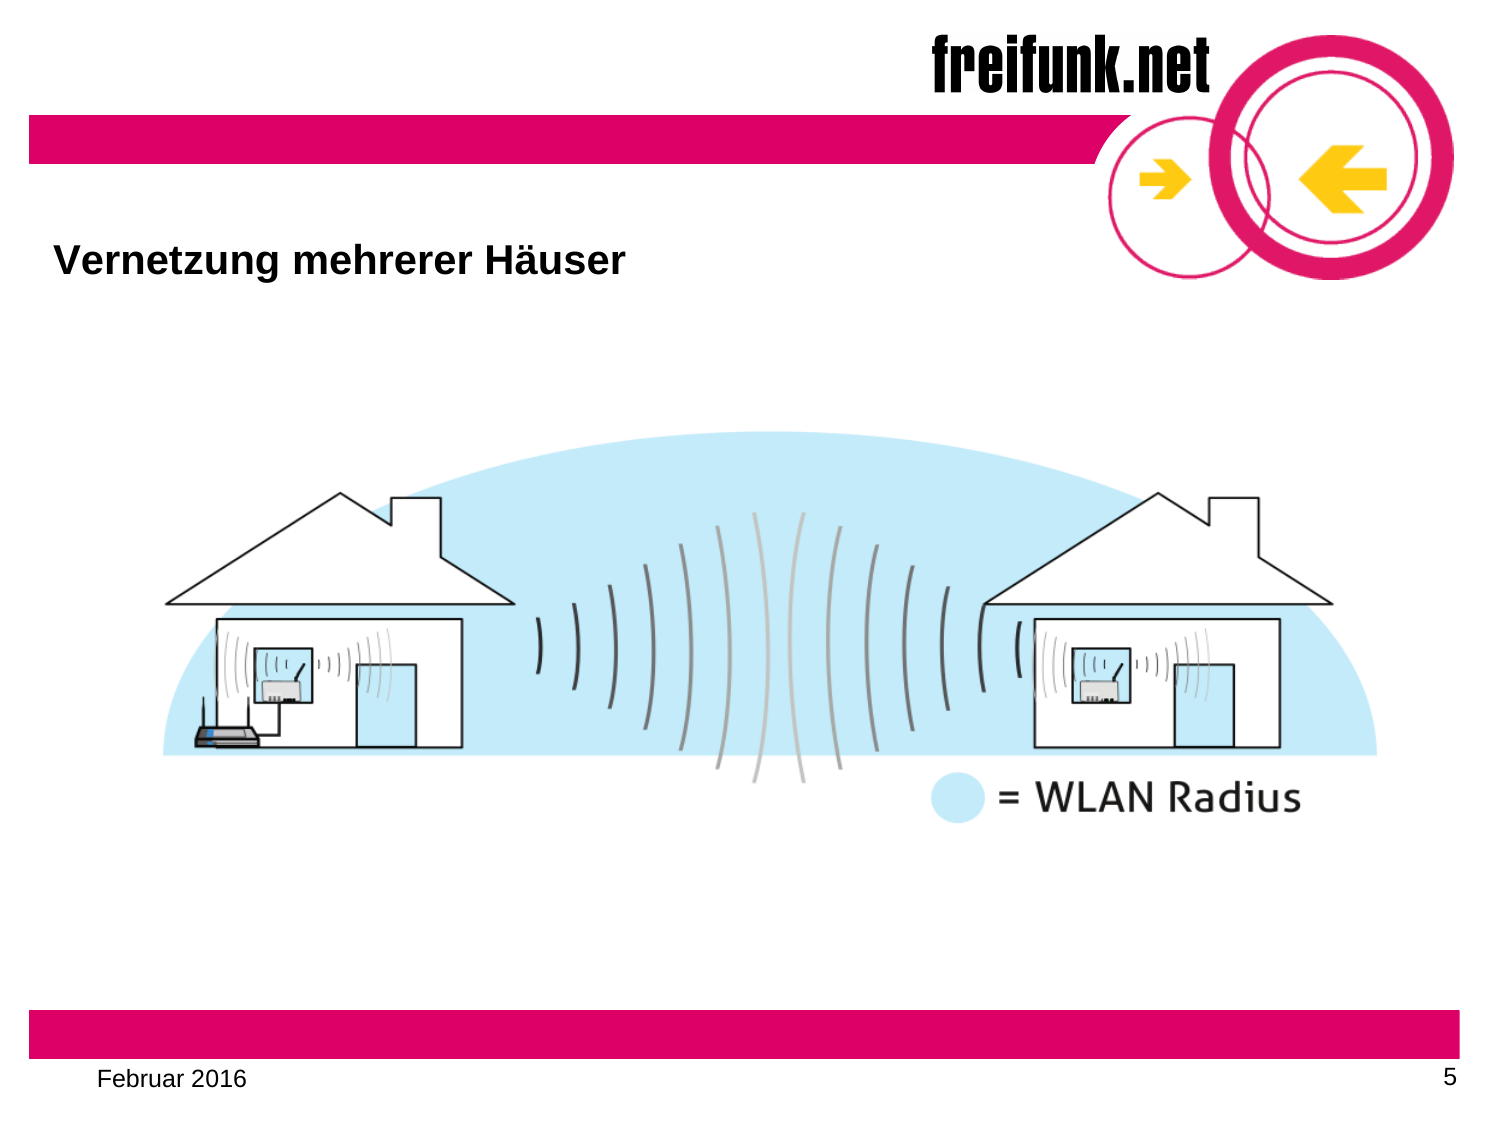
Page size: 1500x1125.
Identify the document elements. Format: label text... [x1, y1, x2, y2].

picture [121, 397, 1406, 839]
picture [932, 34, 1454, 280]
text_box Vernetzung mehrerer Häuser [53, 233, 1046, 313]
